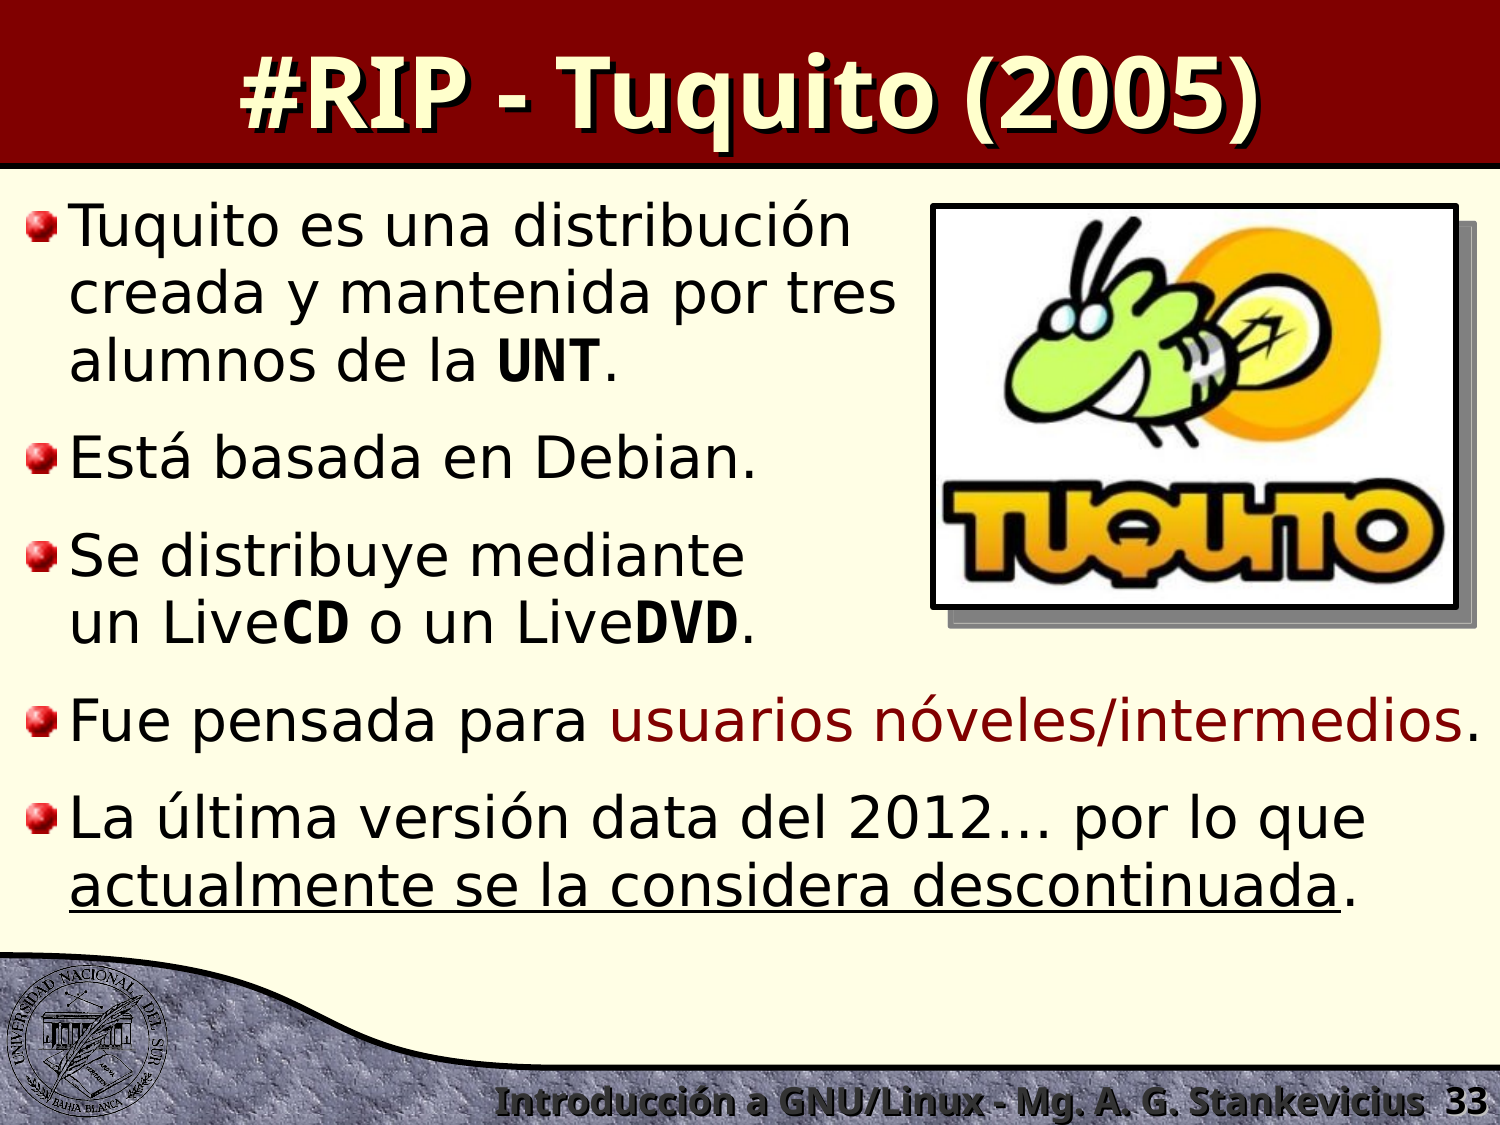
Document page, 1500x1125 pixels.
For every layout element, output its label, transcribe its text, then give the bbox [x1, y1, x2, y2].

picture [1059, 1100, 1065, 1110]
list Tuquito es una distribución creada y mantenida por tres alumnos de la UNT. Está basada en Debian. Se distribuye mediante un LiveCD o un LiveDVD. Fue pensada para usuarios nóveles/intermedios. La última versión data del 2012… por lo que actualmente se la considera descontinuada. [11, 192, 1486, 935]
title #RIP - Tuquito (2005) [15, 12, 1485, 153]
picture [0, 956, 1500, 1125]
picture [936, 209, 1454, 605]
